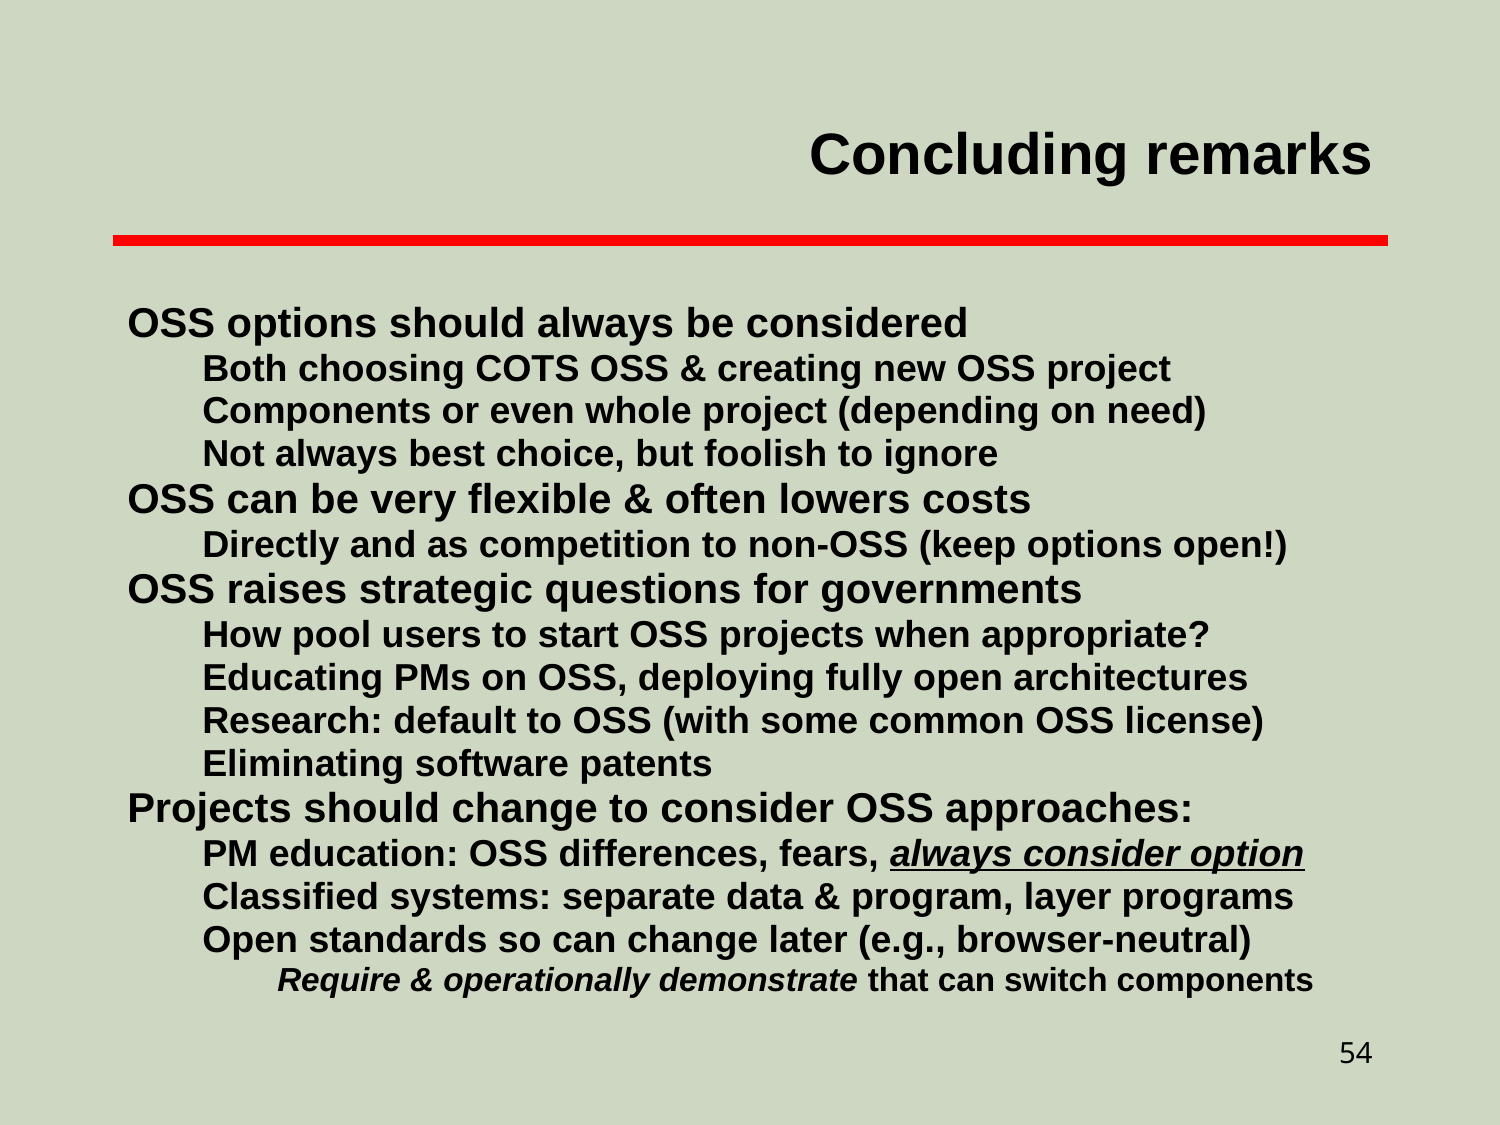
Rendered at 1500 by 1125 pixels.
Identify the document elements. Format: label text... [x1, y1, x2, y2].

title Concluding remarks [337, 85, 1388, 224]
list OSS options should always be considered Both choosing COTS OSS & creating new OSS project Components or even whole project (depending on need) Not always best choice, but foolish to ignore OSS can be very flexible & often lowers costs Directly and as competition to non-OSS (keep options open!) OSS raises strategic questions for governments How pool users to start OSS projects when appropriate? Educating PMs on OSS, deploying fully open architectures Research: default to OSS (with some common OSS license) Eliminating software patents Projects should change to consider OSS approaches: PM education: OSS differences, fears, always consider option Classified systems: separate data & program, layer programs Open standards so can change later (e.g., browser-neutral) Require & operationally demonstrate that can switch components [112, 299, 1388, 1075]
